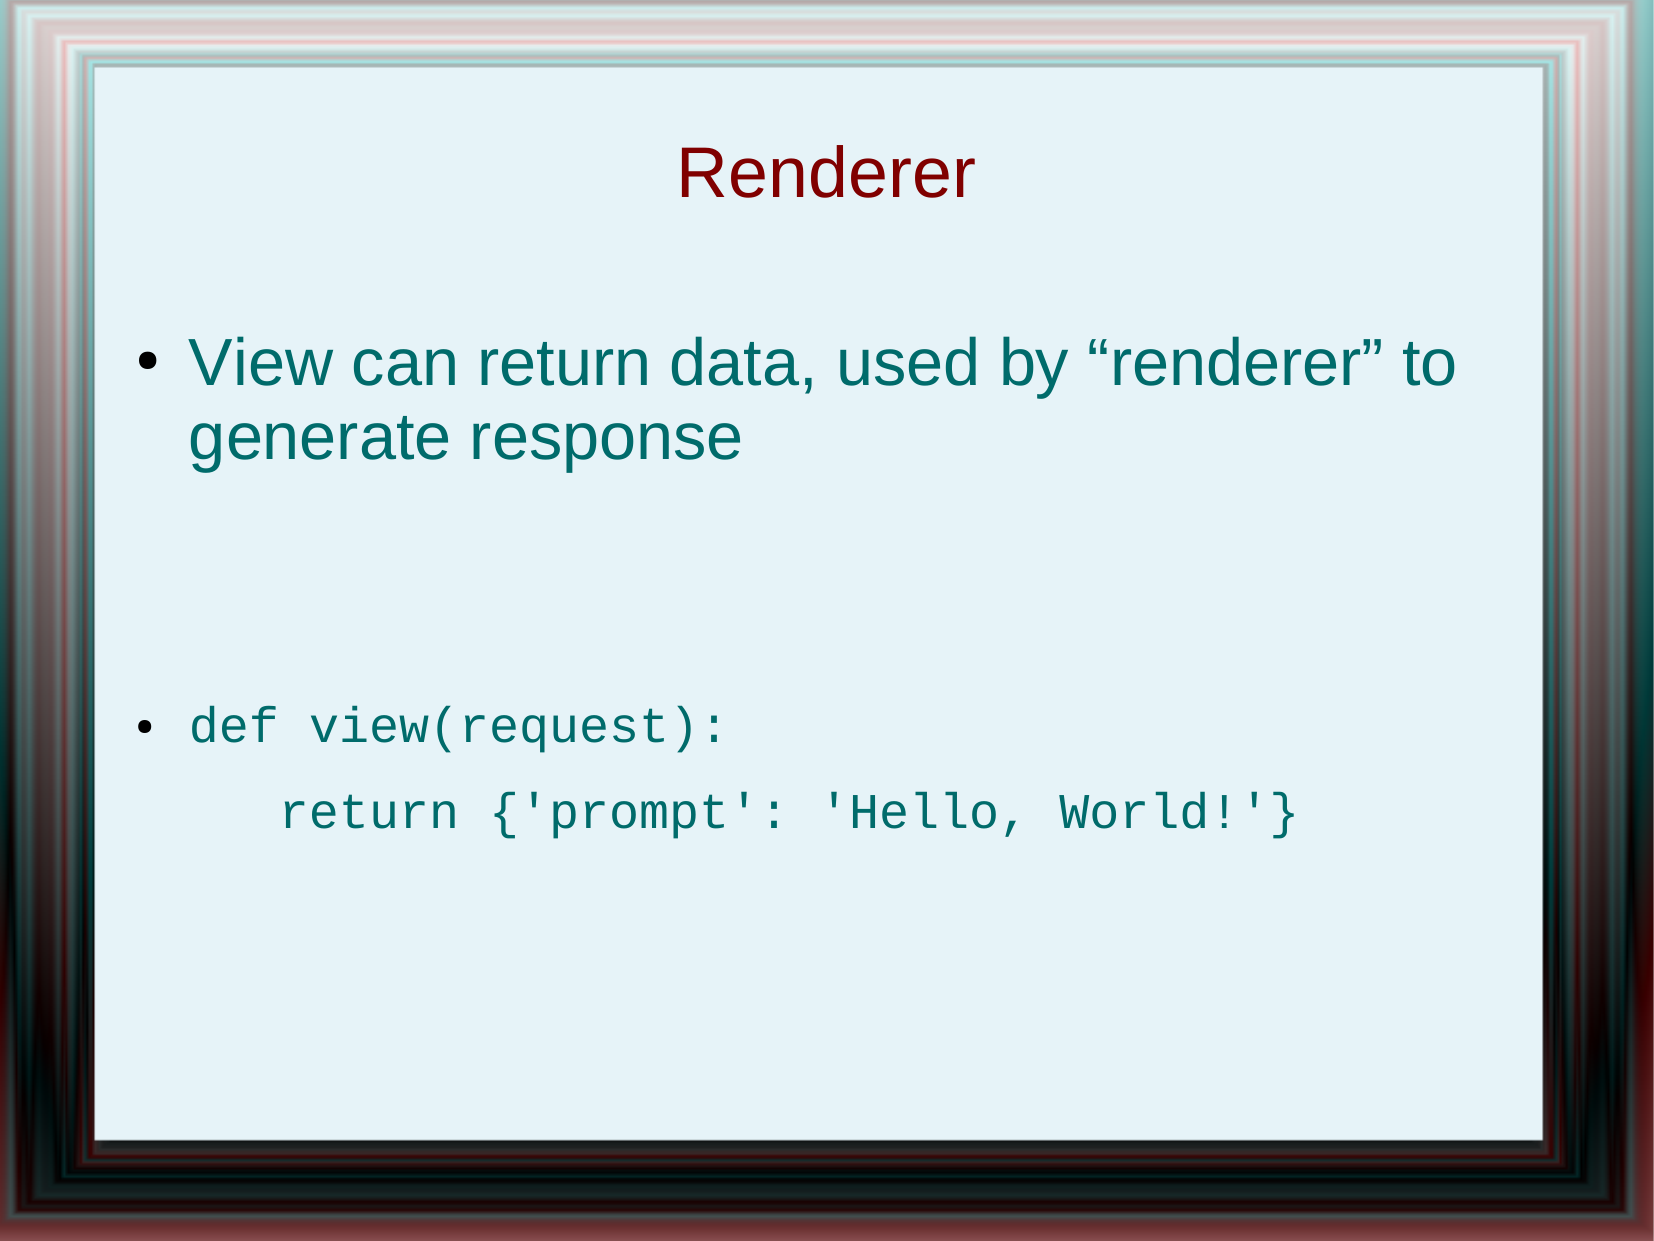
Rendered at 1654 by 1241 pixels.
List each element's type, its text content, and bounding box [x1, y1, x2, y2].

title Renderer [118, 88, 1536, 257]
list def view(request): return {'prompt': 'Hello, World!'} [118, 700, 1506, 1044]
list View can return data, used by “renderer” to generate response [118, 324, 1506, 668]
picture [0, 0, 1654, 1241]
